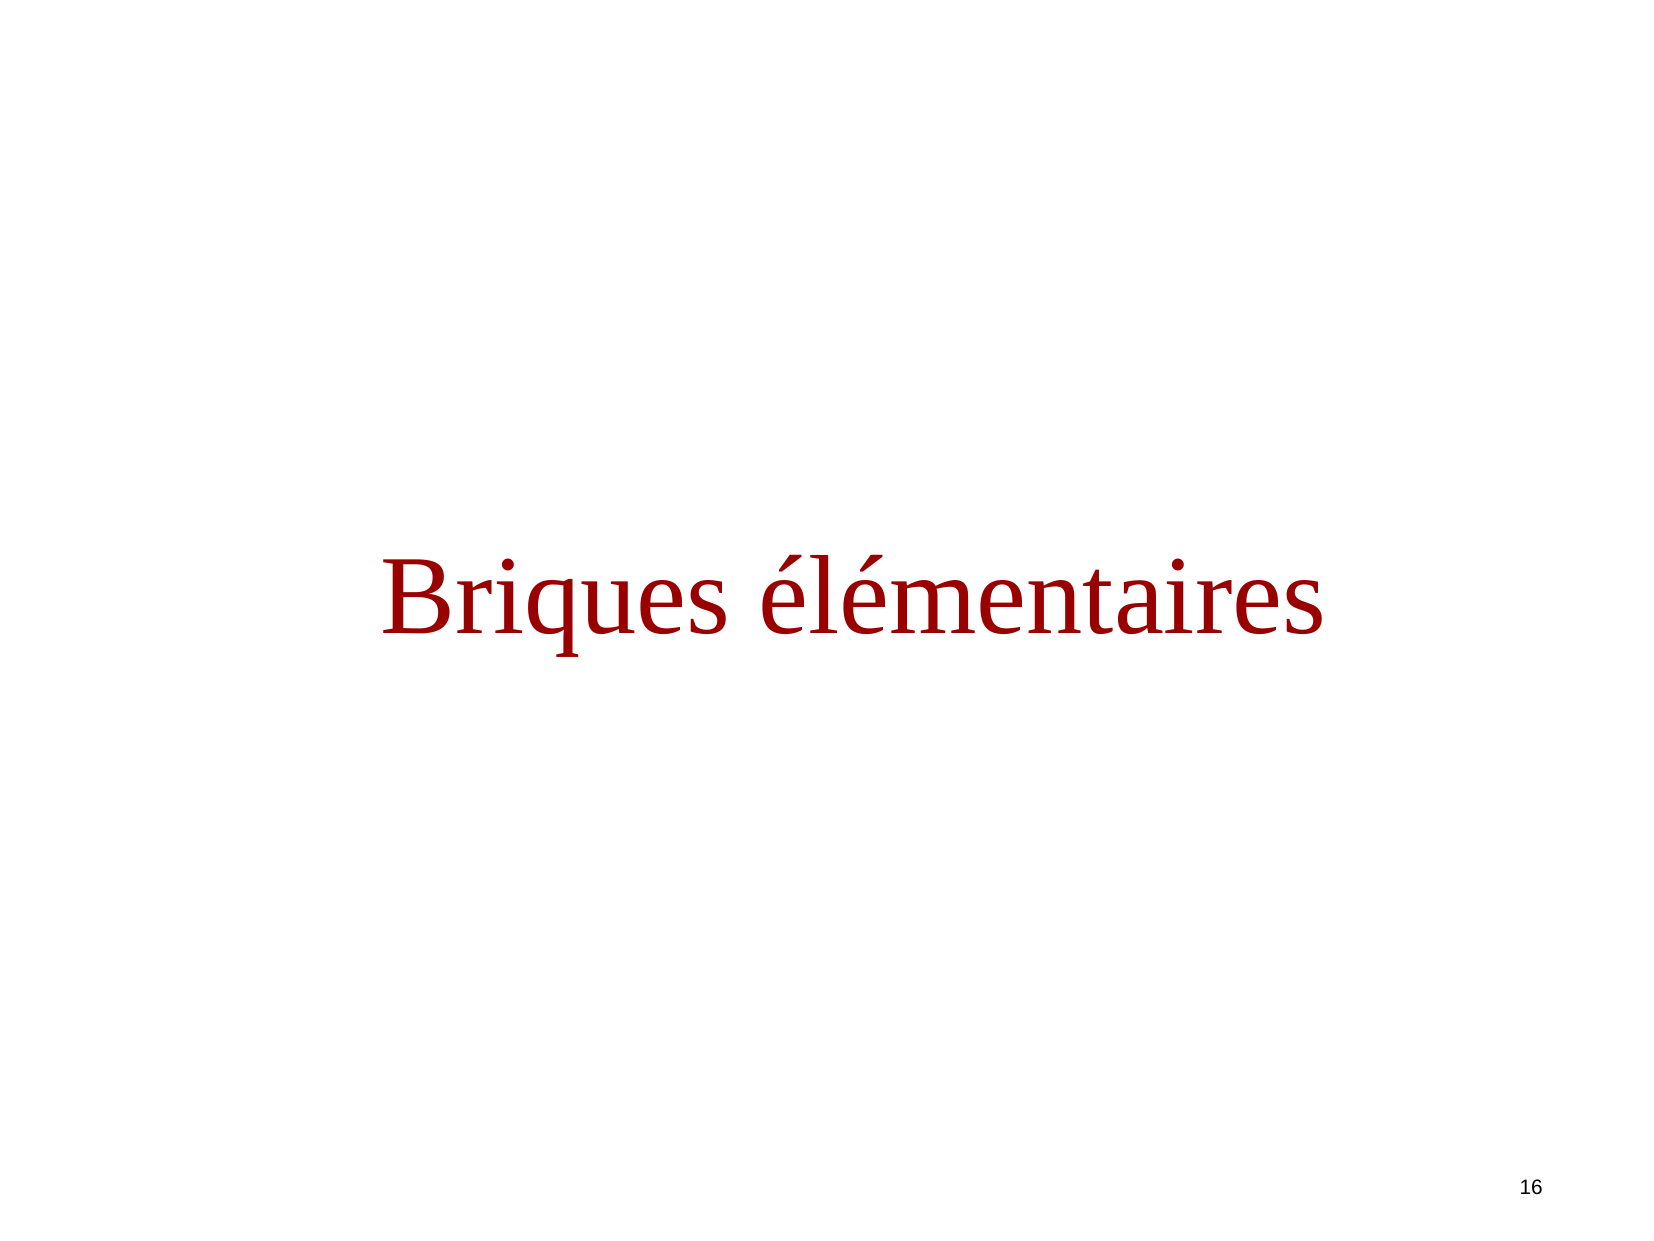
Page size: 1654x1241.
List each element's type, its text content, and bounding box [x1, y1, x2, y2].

title Briques élémentaires [151, 495, 1558, 703]
